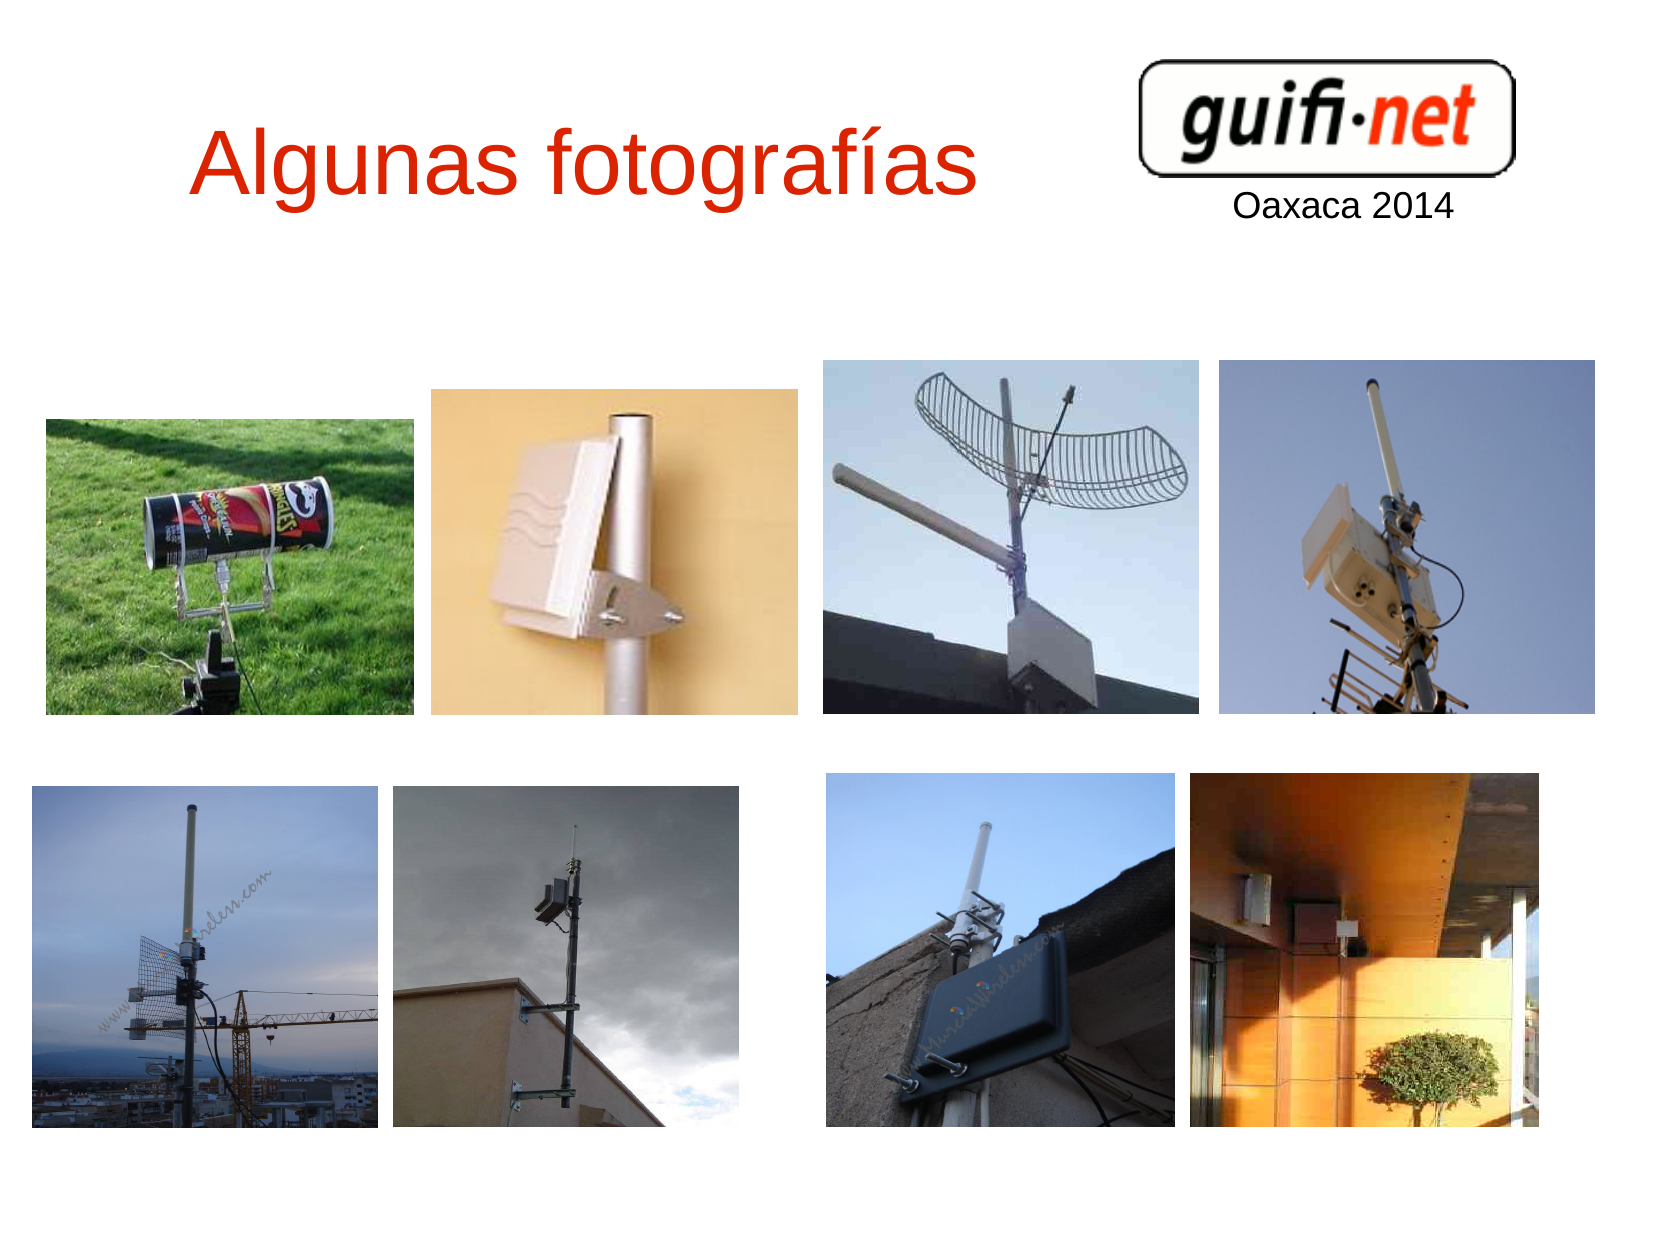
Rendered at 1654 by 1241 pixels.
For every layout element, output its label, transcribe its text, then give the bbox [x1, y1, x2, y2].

picture [431, 389, 798, 715]
title Algunas fotografías [76, 66, 1093, 259]
picture [46, 419, 414, 715]
picture [32, 786, 378, 1128]
picture [1137, 59, 1516, 177]
picture [1219, 360, 1595, 714]
picture [1190, 773, 1539, 1127]
picture [393, 786, 739, 1127]
picture [823, 360, 1199, 714]
text_box Oaxaca 2014 [1033, 177, 1654, 277]
picture [826, 773, 1175, 1127]
